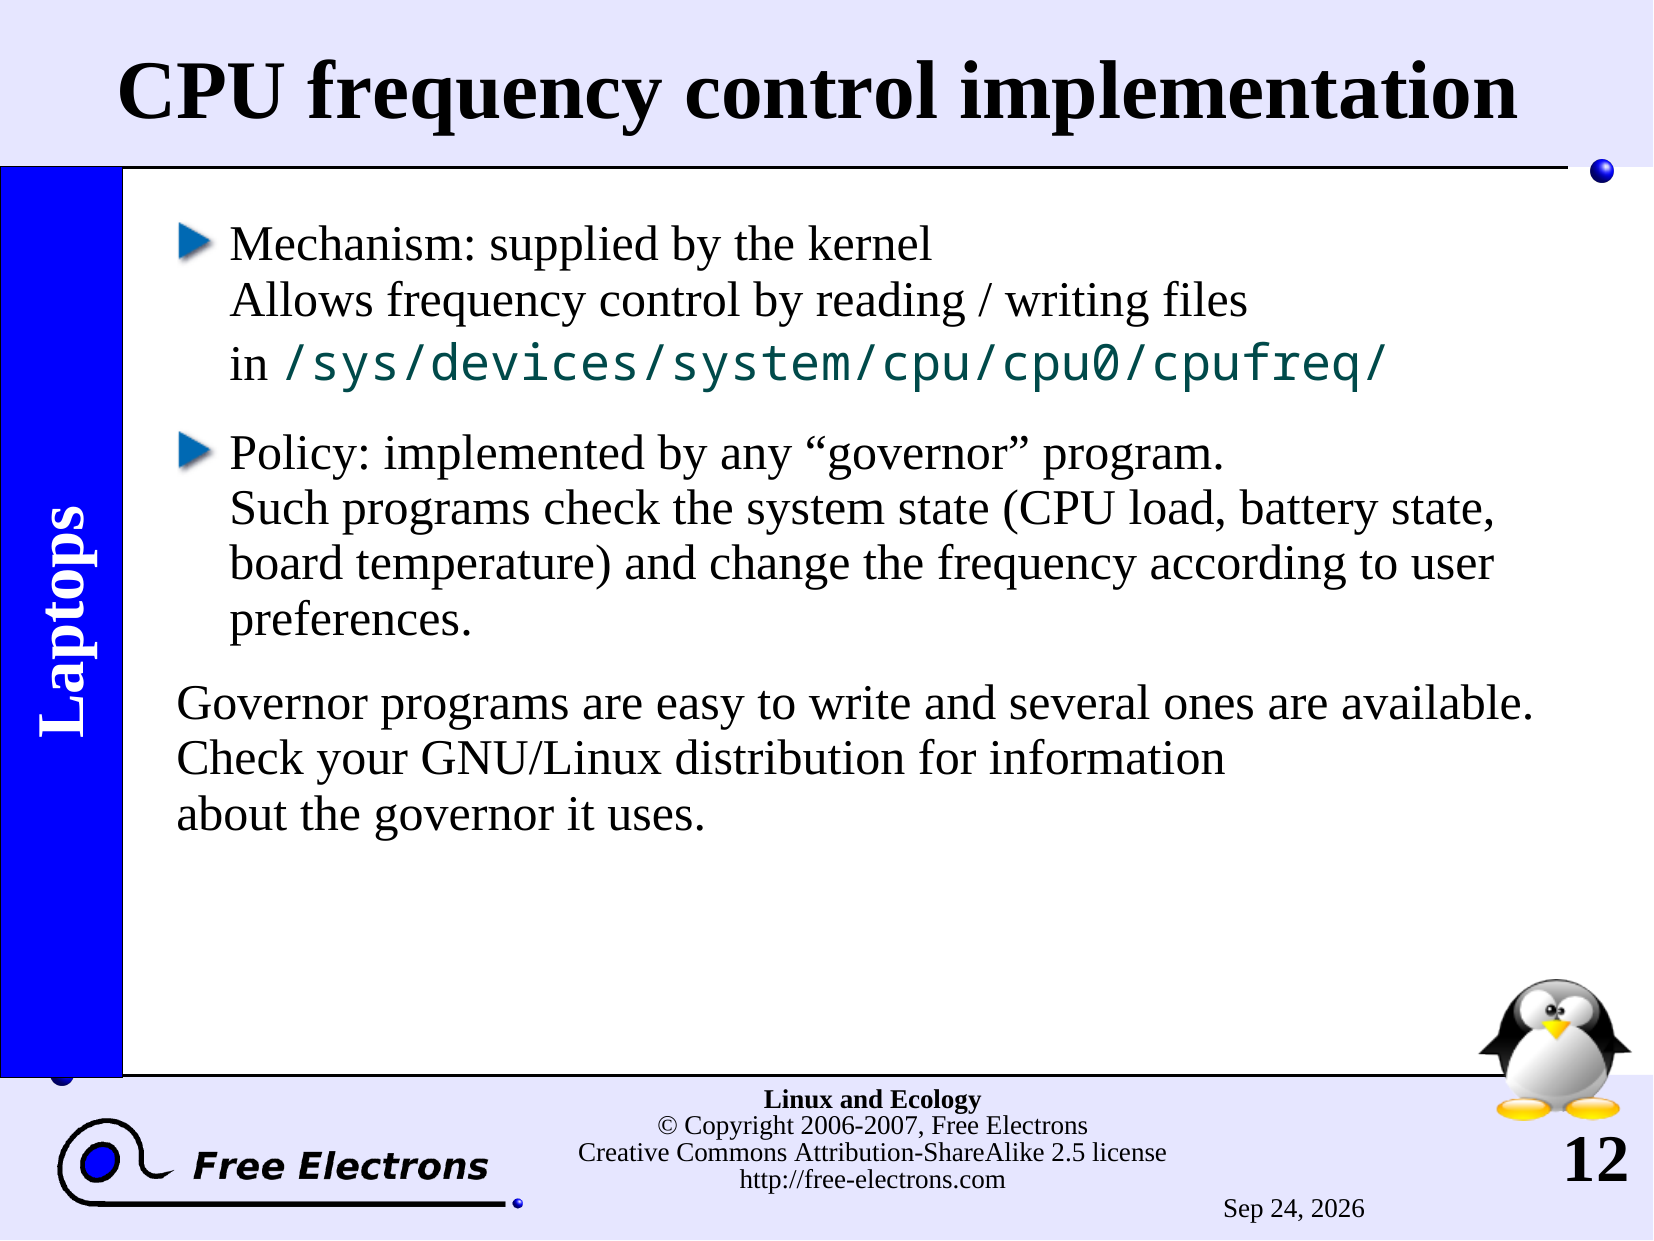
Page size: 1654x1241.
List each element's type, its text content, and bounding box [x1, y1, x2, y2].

text_box Laptops [0, 166, 123, 1078]
title CPU frequency control implementation [33, 29, 1604, 153]
list Mechanism: supplied by the kernel Allows frequency control by reading / writing files in /sys/devices/system/cpu/cpu0/cpufreq/ Policy: implemented by any “governor” program. Such programs check the system state (CPU load, battery state, board temperature) and change the frequency according to user preferences. Governor programs are easy to write and several ones are available. Check your GNU/Linux distribution for information about the governor it uses. [158, 216, 1613, 1066]
picture [50, 1107, 527, 1216]
picture [1476, 979, 1634, 1121]
